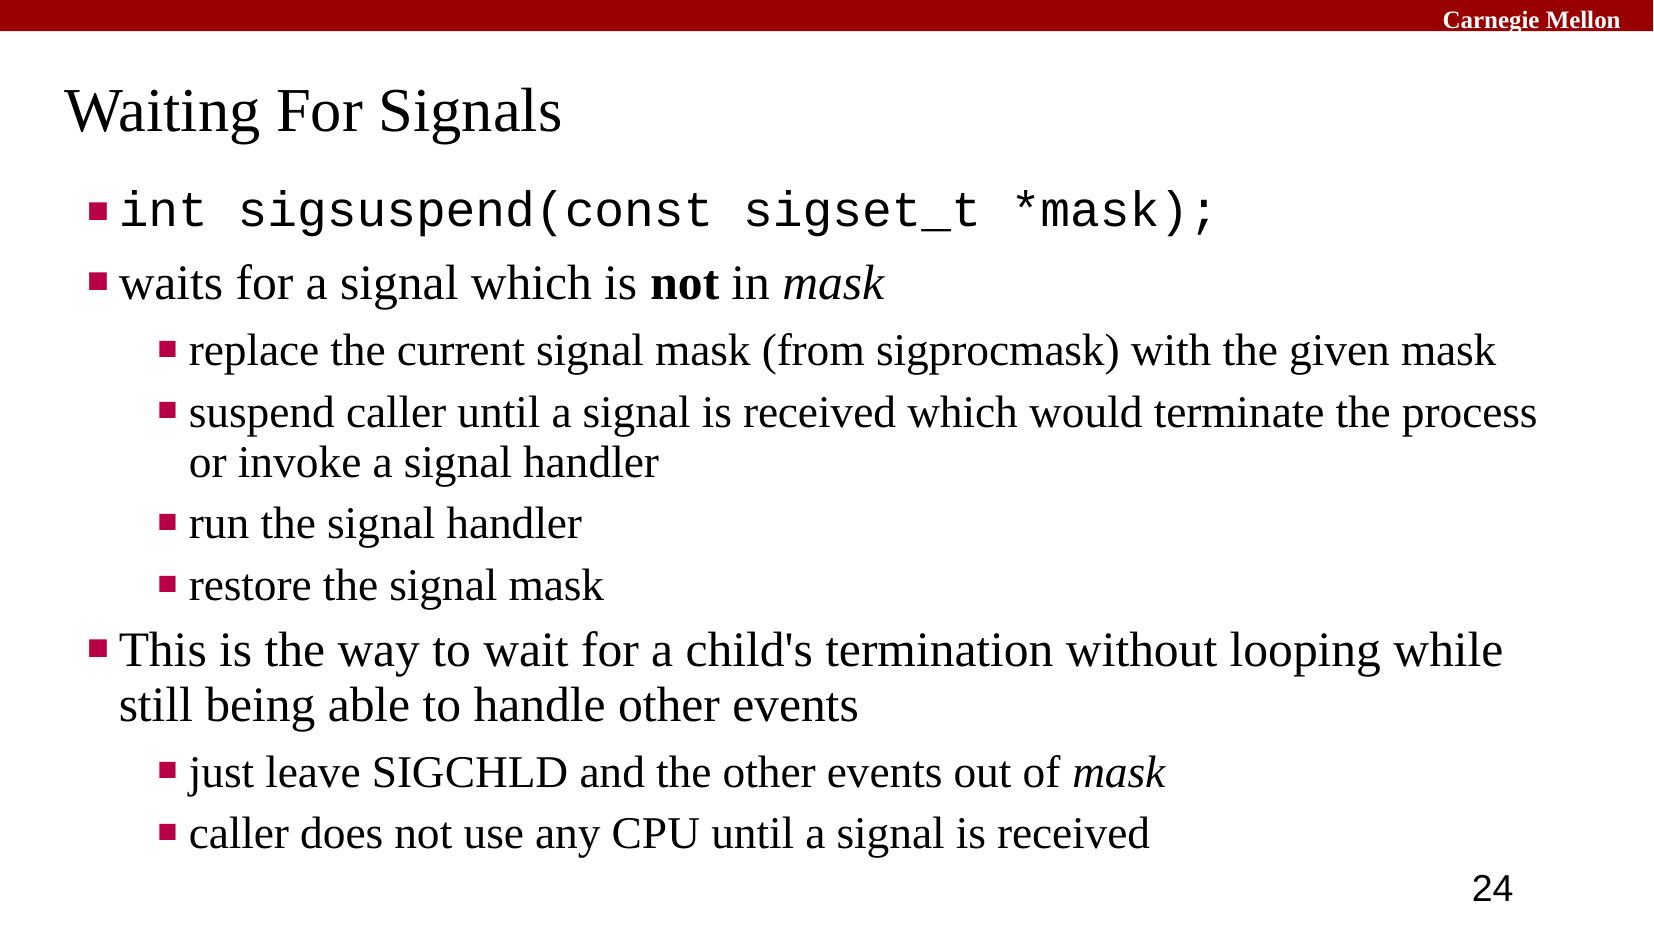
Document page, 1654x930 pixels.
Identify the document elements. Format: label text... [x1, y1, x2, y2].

title Waiting For Signals [64, 58, 1576, 163]
list int sigsuspend(const sigset_t *mask); waits for a signal which is not in mask replace the current signal mask (from sigprocmask) with the given mask suspend caller until a signal is received which would terminate the process or invoke a signal handler run the signal handler restore the signal mask This is the way to wait for a child's termination without looping while still being able to handle other events just leave SIGCHLD and the other events out of mask caller does not use any CPU until a signal is received [71, 184, 1576, 859]
